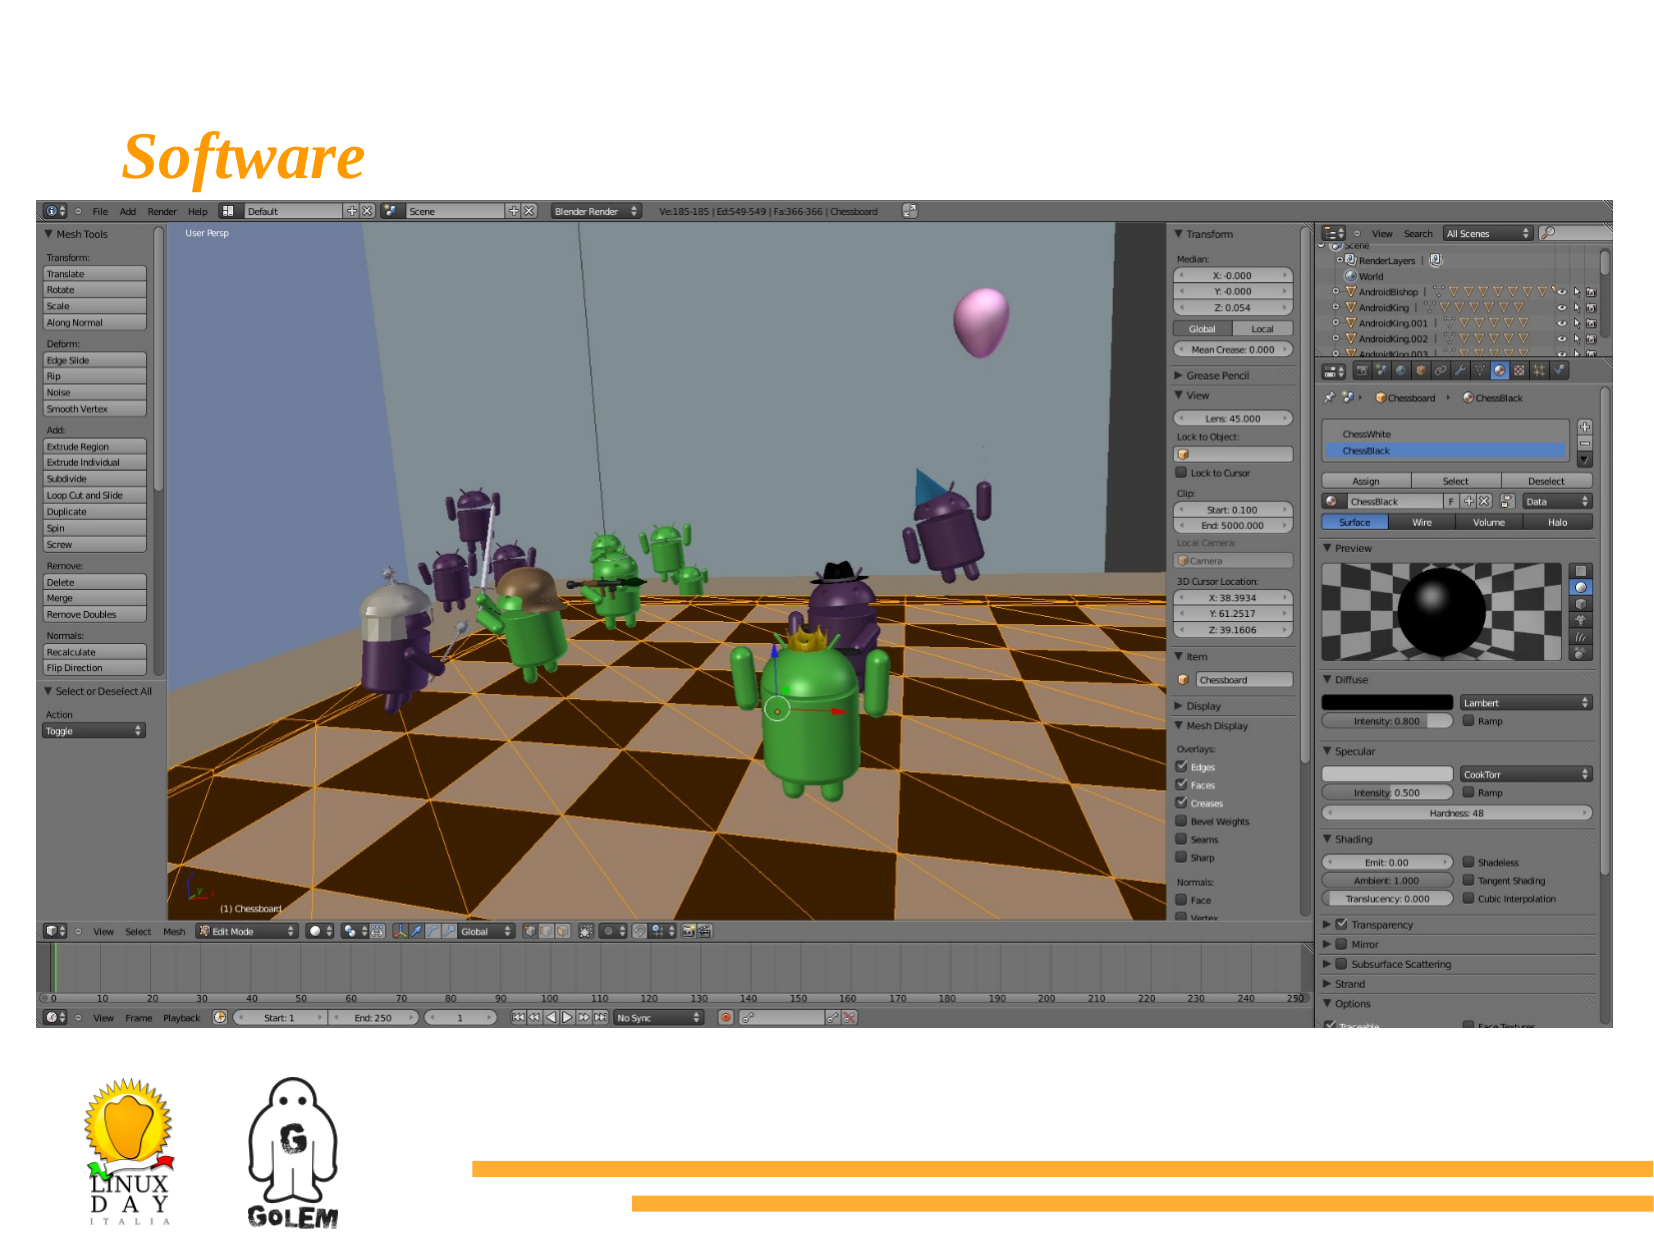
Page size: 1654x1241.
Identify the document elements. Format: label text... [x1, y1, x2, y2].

picture [83, 1077, 178, 1229]
title Software [121, 45, 1534, 200]
picture [36, 200, 1613, 1028]
picture [248, 1077, 338, 1229]
